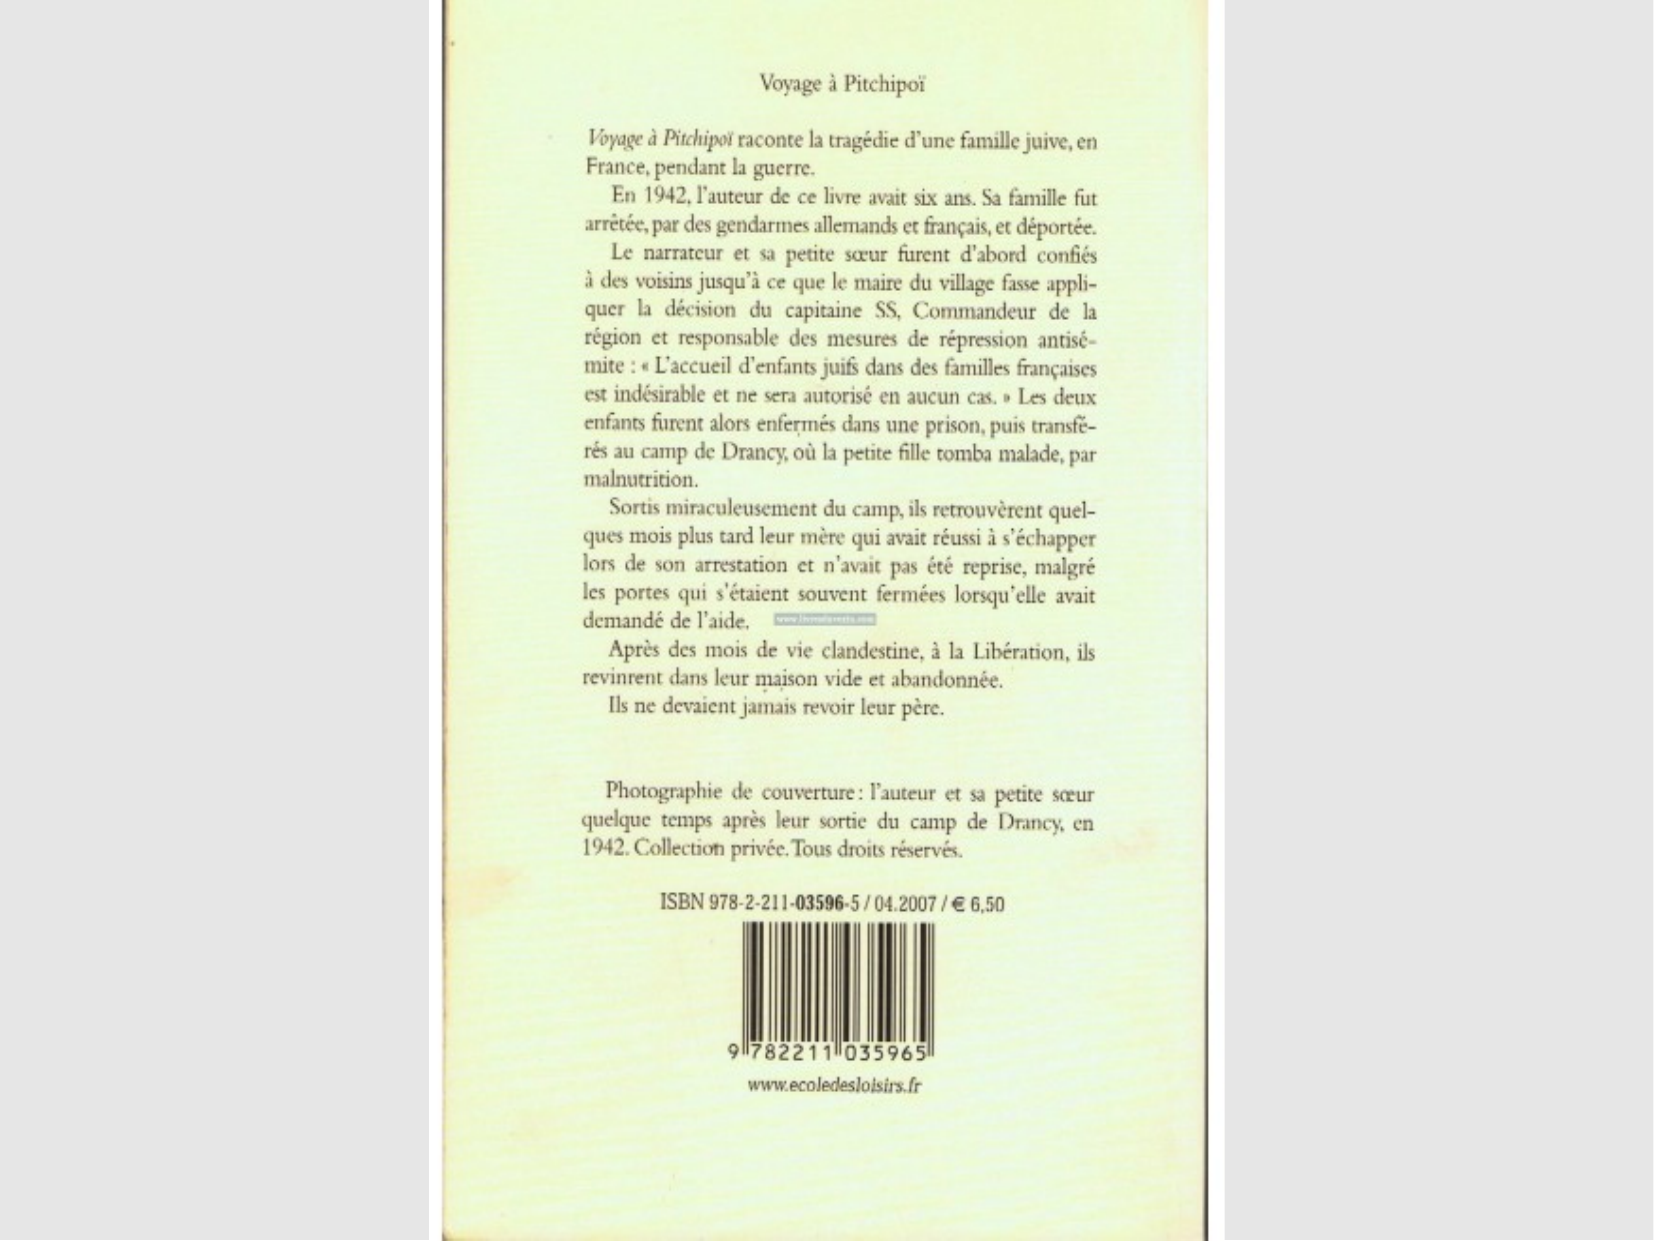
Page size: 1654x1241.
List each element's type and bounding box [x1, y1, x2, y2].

picture [429, 0, 1225, 1241]
